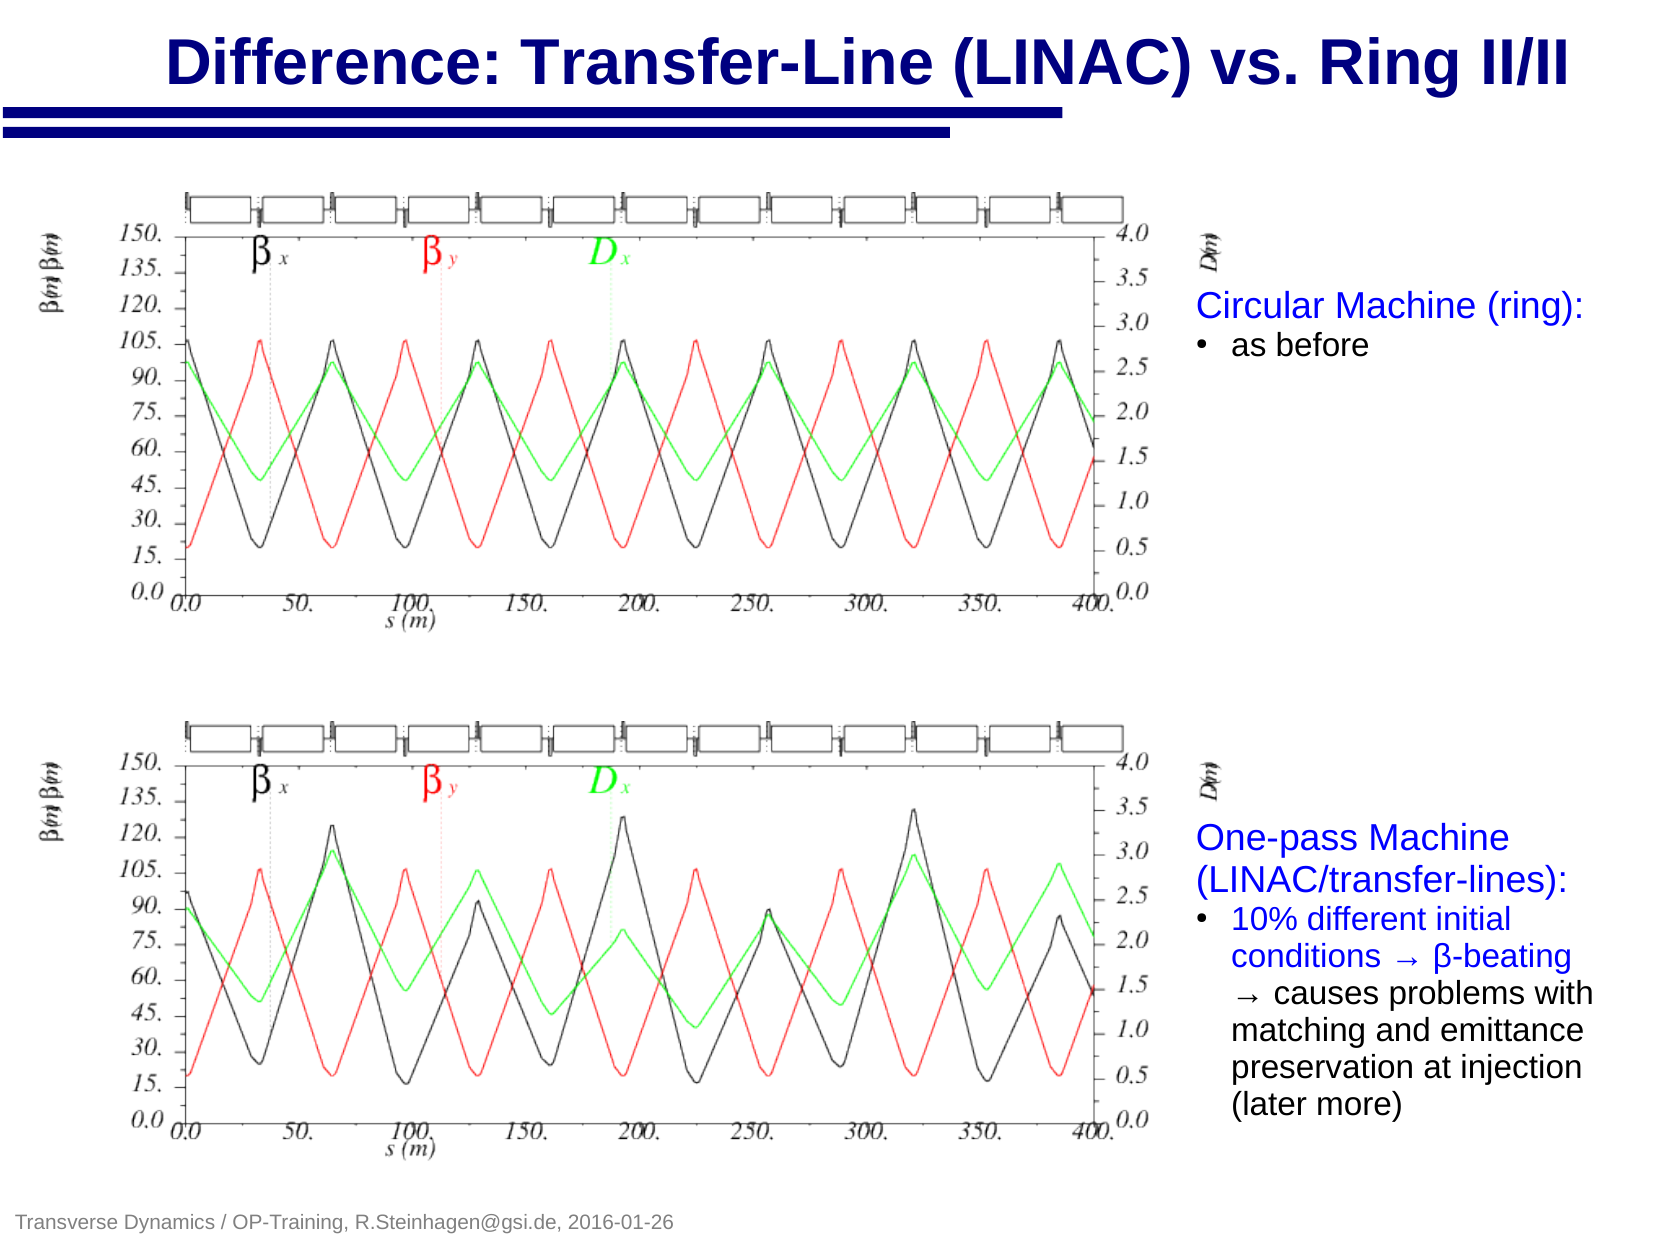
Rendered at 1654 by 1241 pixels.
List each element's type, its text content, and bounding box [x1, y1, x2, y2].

title Difference: Transfer-Line (LINAC) vs. Ring II/II [165, 0, 1583, 135]
text_box Circular Machine (ring): as before [1181, 277, 1642, 467]
picture [0, 192, 1297, 676]
text_box One-pass Machine (LINAC/transfer-lines): 10% different initial conditions → β-beating → causes problems with matching and emittance preservation at injection (later more) [1181, 809, 1642, 1131]
picture [0, 721, 1297, 1204]
